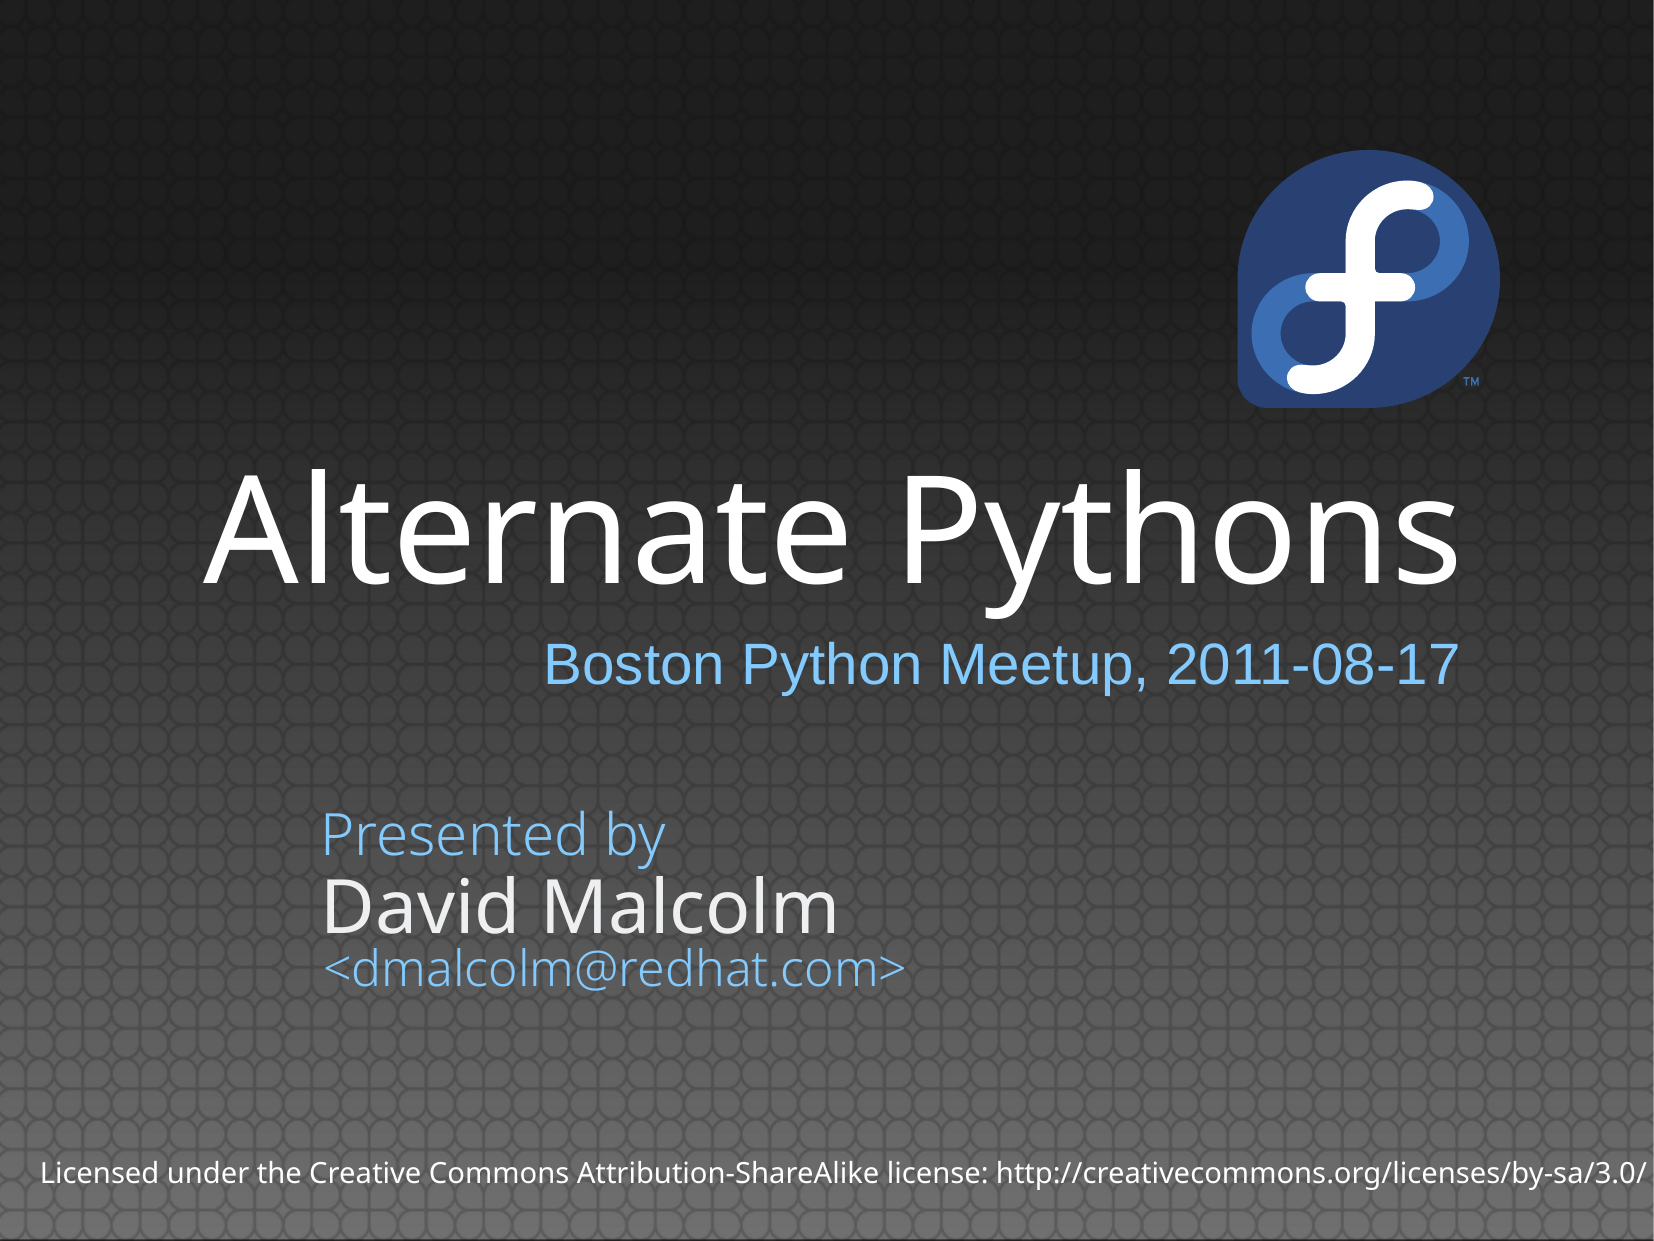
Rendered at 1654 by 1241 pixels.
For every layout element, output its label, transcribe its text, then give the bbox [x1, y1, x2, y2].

picture [0, 0, 1654, 1241]
text_box <dmalcolm@redhat.com> [161, 925, 920, 997]
text_box Licensed under the Creative Commons Attribution-ShareAlike license: http://creativecommons.org/licenses/by-sa/3.0/ [54, 1144, 1634, 1229]
text_box Presented by [305, 785, 681, 866]
text_box Alternate Pythons [41, 416, 1479, 767]
text_box David Malcolm [305, 846, 1057, 946]
